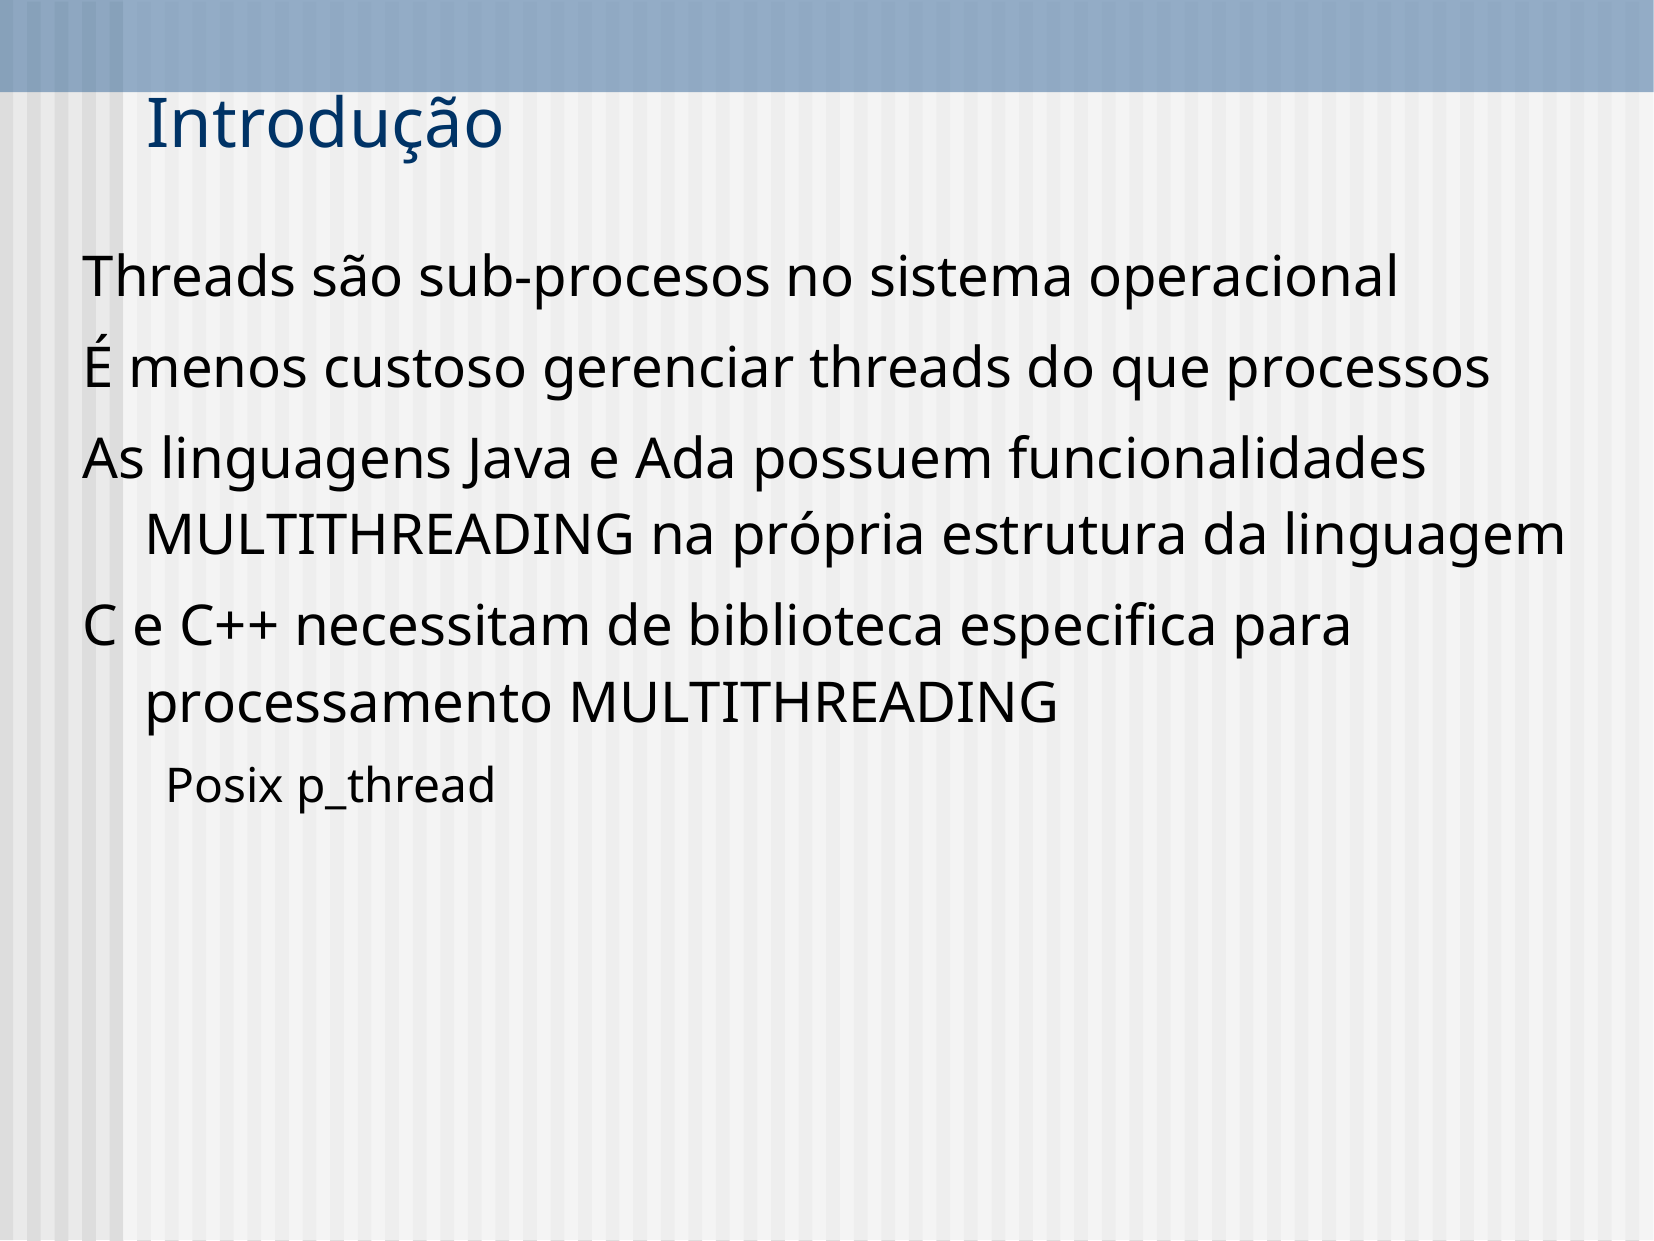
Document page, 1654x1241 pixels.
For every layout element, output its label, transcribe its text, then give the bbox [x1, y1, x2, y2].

title Introdução [146, 29, 1536, 212]
list Threads são sub-procesos no sistema operacional É menos custoso gerenciar threads do que processos As linguagens Java e Ada possuem funcionalidades MULTITHREADING na própria estrutura da linguagem C e C++ necessitam de biblioteca especifica para processamento MULTITHREADING Posix p_thread [82, 236, 1571, 1094]
